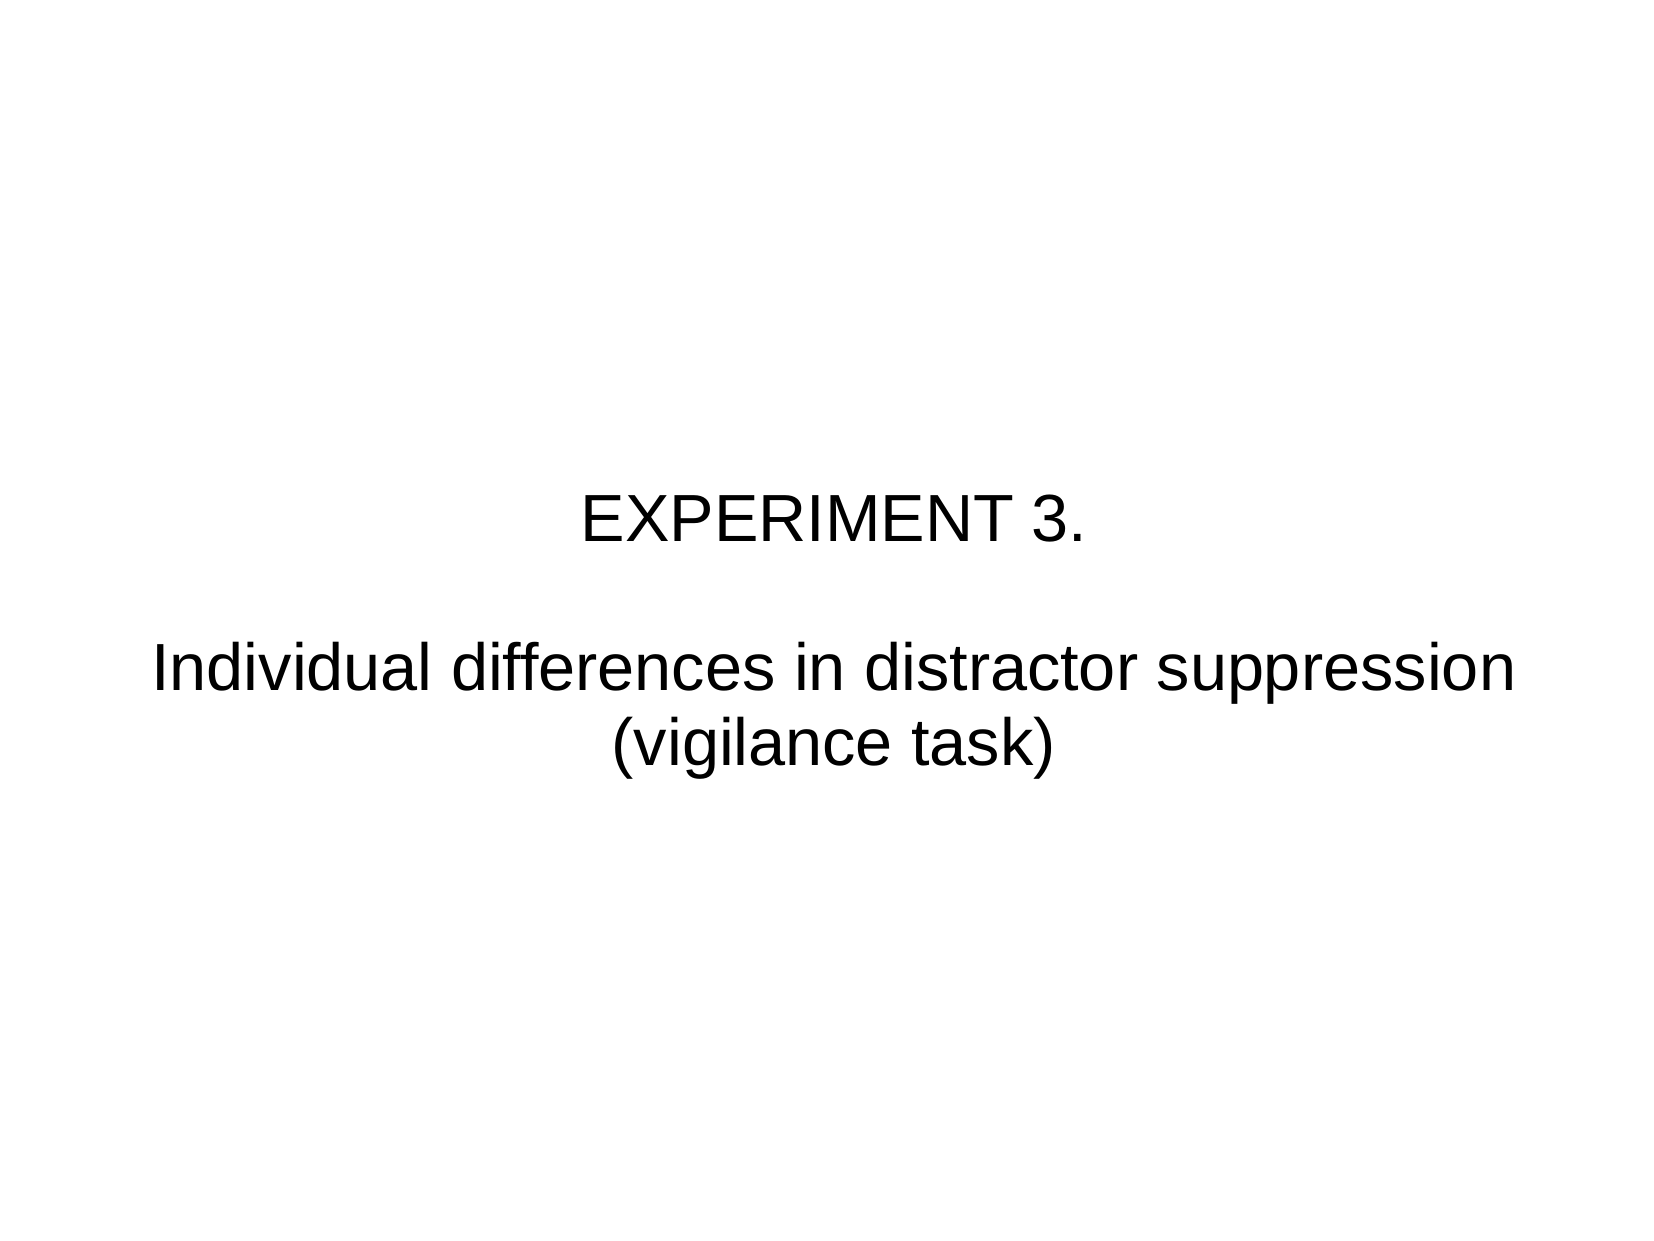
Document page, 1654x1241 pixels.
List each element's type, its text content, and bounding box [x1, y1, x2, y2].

title EXPERIMENT 3. Individual differences in distractor suppression (vigilance task) [90, 45, 1579, 1216]
